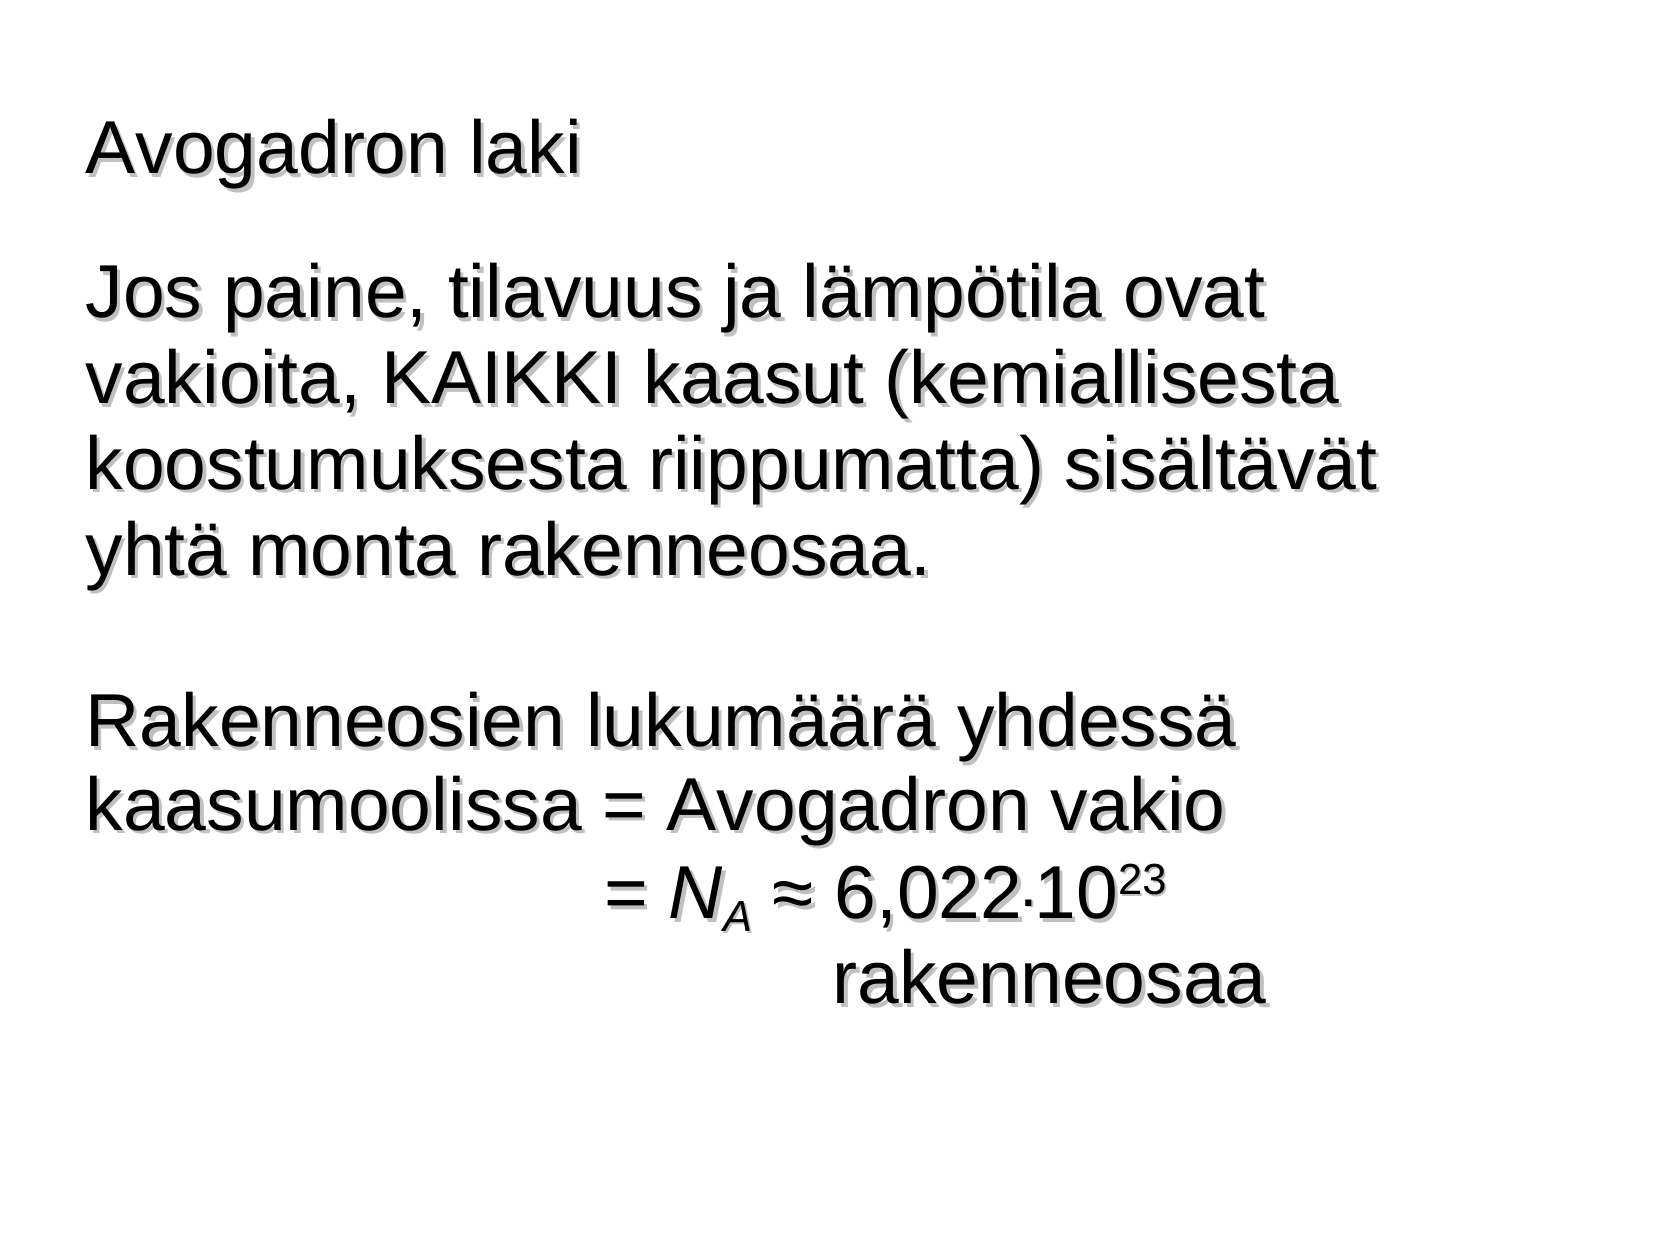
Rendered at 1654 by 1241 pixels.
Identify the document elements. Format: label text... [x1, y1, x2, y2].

text_box Avogadron laki Jos paine, tilavuus ja lämpötila ovat vakioita, KAIKKI kaasut (kemiallisesta koostumuksesta riippumatta) sisältävät yhtä monta rakenneosaa. Rakenneosien lukumäärä yhdessä kaasumoolissa = Avogadron vakio = NA ≈ 6,022.1023 rakenneosaa [70, 94, 1630, 971]
